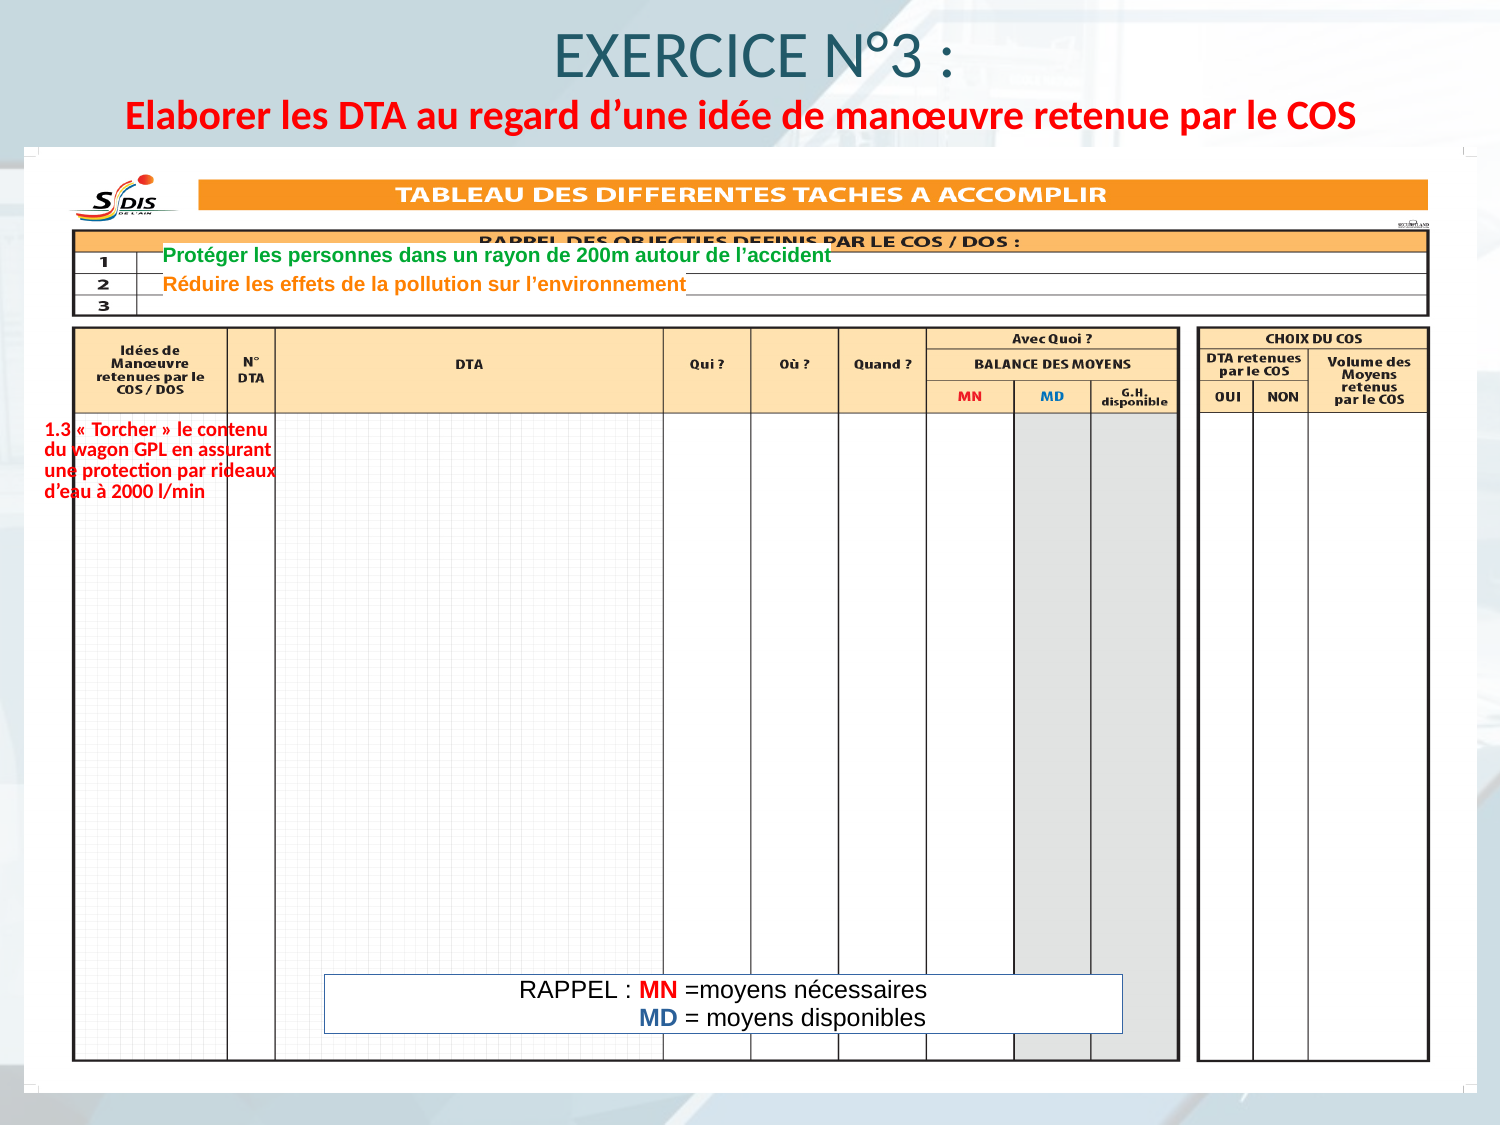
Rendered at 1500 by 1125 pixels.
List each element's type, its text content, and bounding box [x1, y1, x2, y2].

text_box RAPPEL : MN =moyens nécessaires MD = moyens disponibles [324, 974, 1123, 1034]
picture [24, 147, 1477, 1093]
text_box Elaborer les DTA au regard d’une idée de manœuvre retenue par le COS [24, 91, 1477, 147]
text_box 1.3 « Torcher » le contenu du wagon GPL en assurant une protection par rideaux d’eau à 2000 l/min [29, 413, 307, 512]
text_box Protéger les personnes dans un rayon de 200m autour de l’accident [147, 236, 986, 275]
text_box Réduire les effets de la pollution sur l’environnement [147, 265, 810, 309]
slide_number <numéro> [1074, 1093, 1425, 1103]
title EXERCICE N°3 : [59, 12, 1452, 89]
